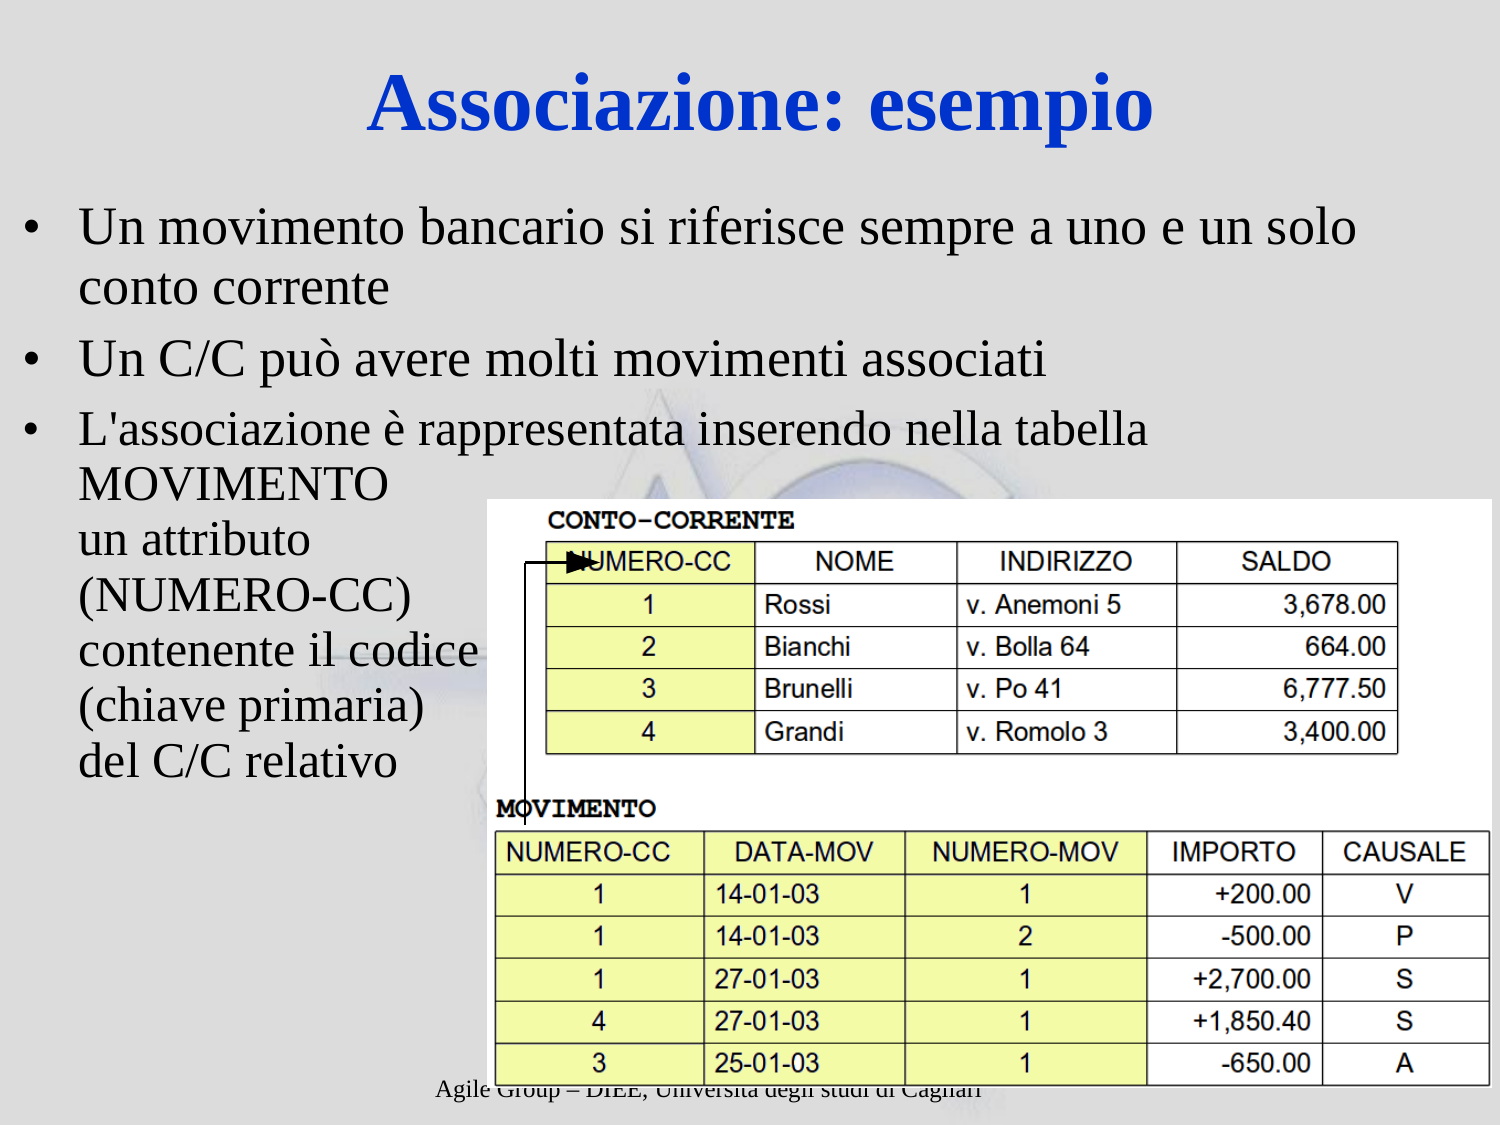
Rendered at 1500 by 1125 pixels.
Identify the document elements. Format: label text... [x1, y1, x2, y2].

title Associazione: esempio [82, 8, 1441, 197]
list Un movimento bancario si riferisce sempre a uno e un solo conto corrente Un C/C può avere molti movimenti associati L'associazione è rappresentata inserendo nella tabella MOVIMENTO un attributo (NUMERO-CC) contenente il codice (chiave primaria) del C/C relativo [7, 188, 1433, 796]
picture [0, 0, 1500, 1125]
